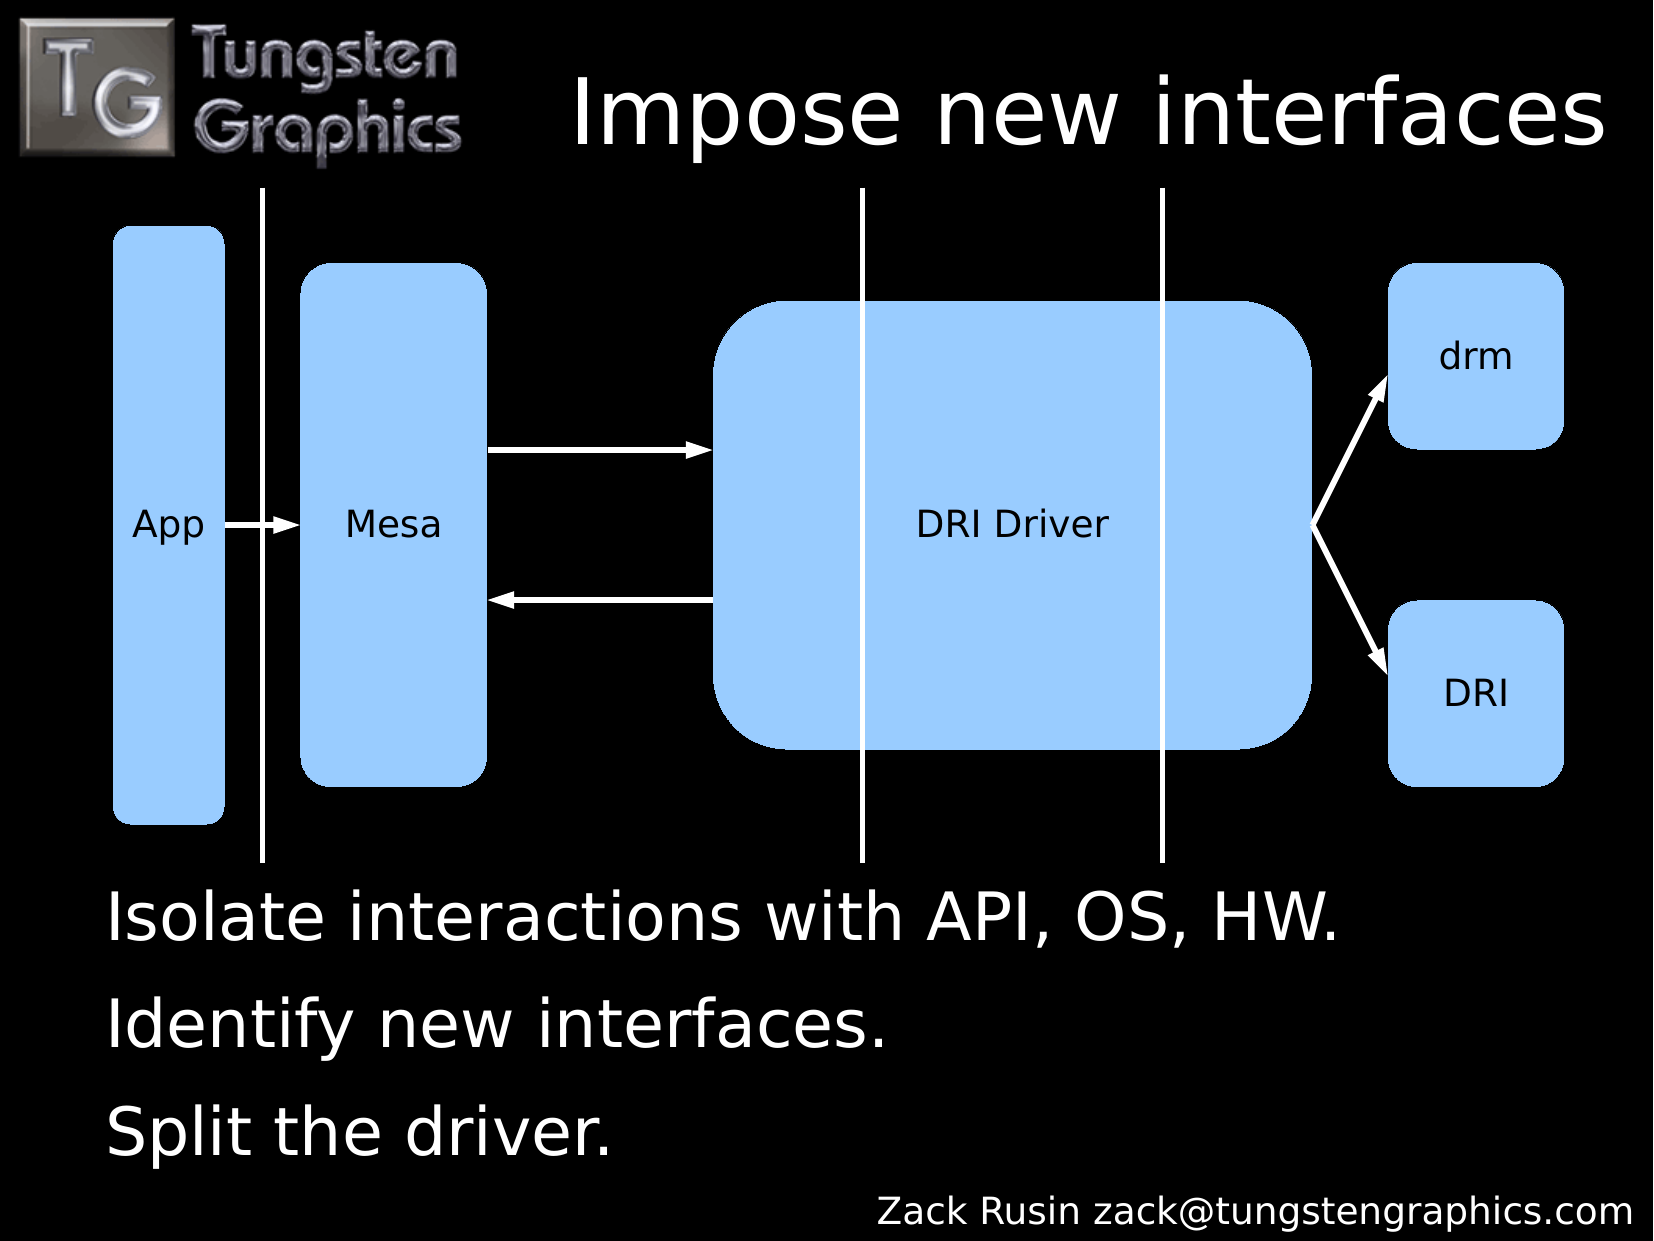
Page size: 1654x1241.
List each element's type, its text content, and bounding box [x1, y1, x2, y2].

text_box DRI [1387, 599, 1565, 788]
text_box Zack Rusin zack@tungstengraphics.com [787, 1182, 1651, 1241]
text_box DRI Driver [712, 300, 860, 751]
title Impose new interfaces [567, 37, 1613, 188]
text_box App [112, 225, 226, 826]
text_box Mesa [299, 262, 488, 788]
picture [0, 0, 555, 188]
text_box drm [1387, 262, 1565, 451]
text_box DRI Driver [1165, 300, 1313, 751]
list Isolate interactions with API, OS, HW. Identify new interfaces. Split the driver. [87, 878, 1576, 1171]
text_box DRI Driver [865, 300, 1160, 751]
